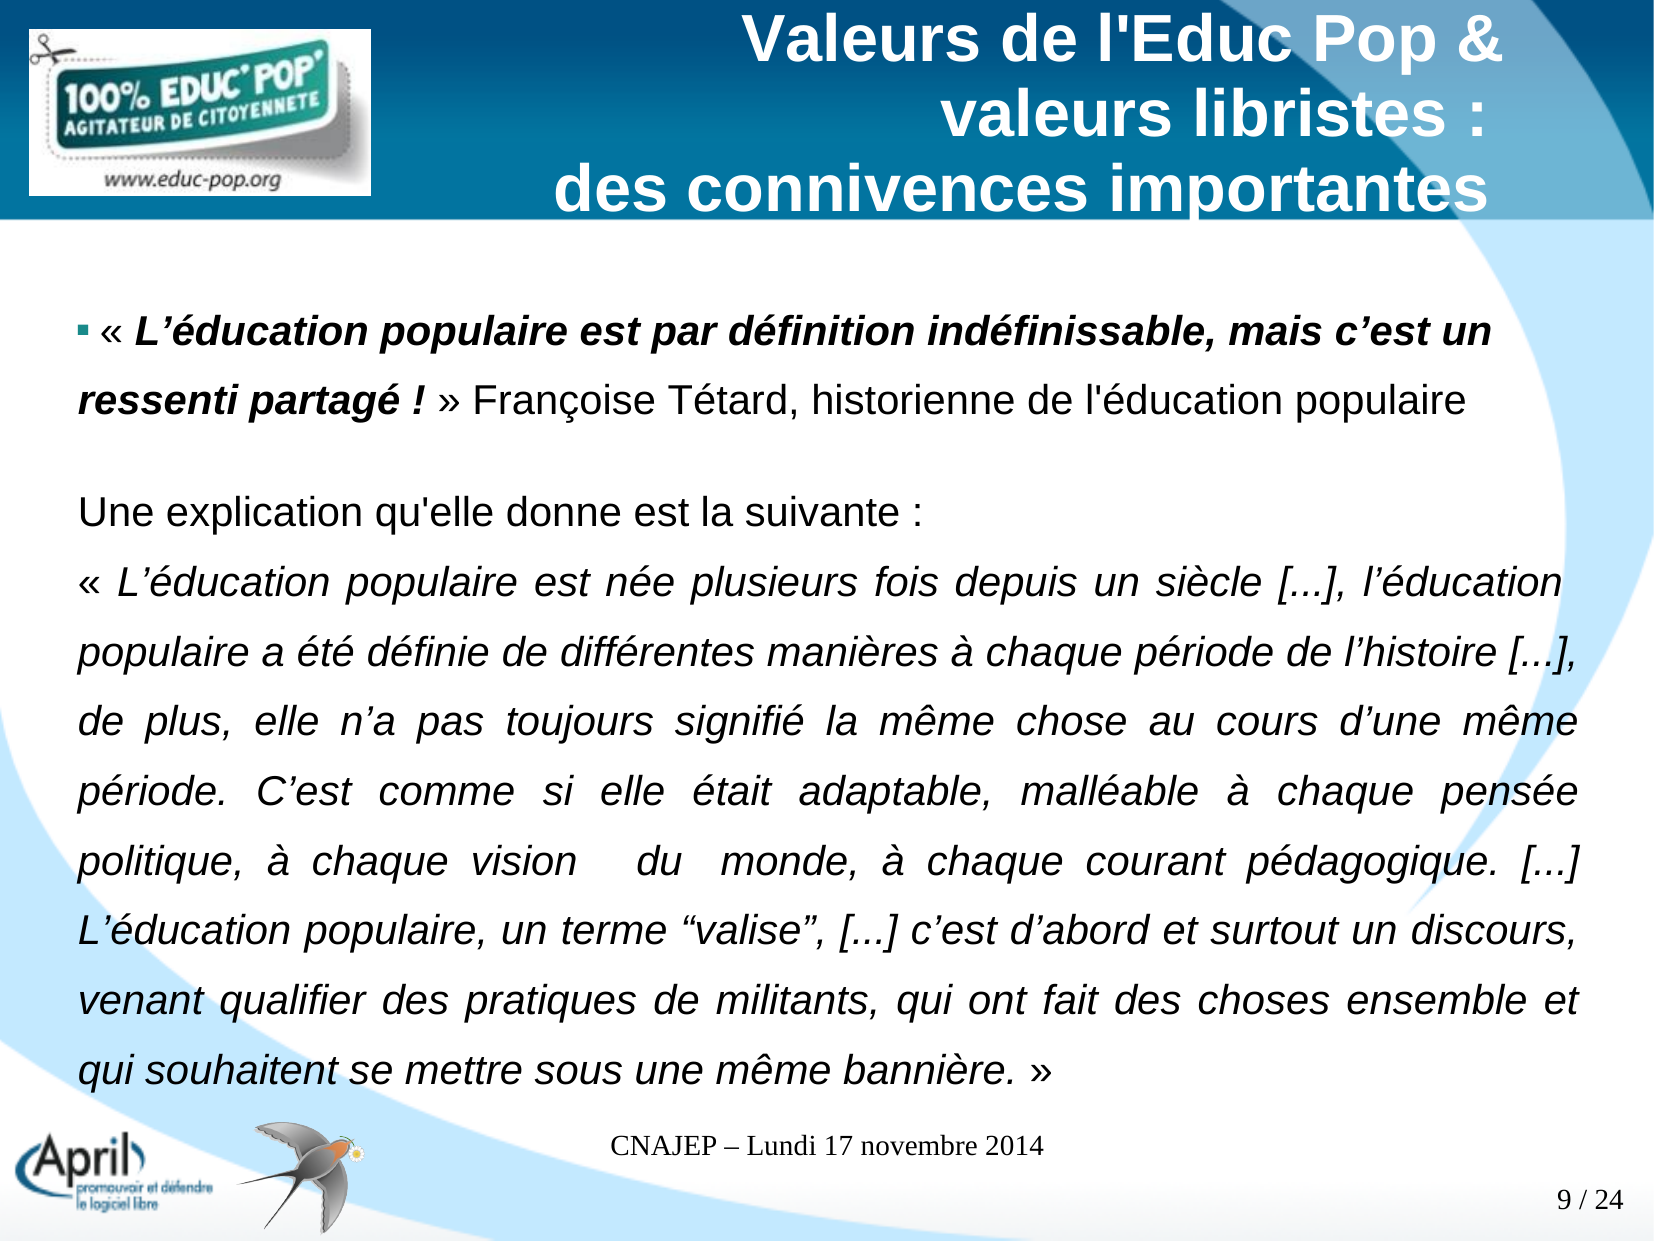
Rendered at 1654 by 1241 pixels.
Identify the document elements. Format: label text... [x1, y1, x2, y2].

title Valeurs de l'Educ Pop & valeurs libristes : des connivences importantes [475, 0, 1569, 226]
picture [0, 0, 1654, 1241]
text_box « L’éducation populaire est par définition indéfinissable, mais c’est un ressenti partagé ! » Françoise Tétard, historienne de l'éducation populaire Une explication qu'elle donne est la suivante : « L’éducation populaire est née plusieurs fois depuis un siècle [...], l’éducation populaire a été définie de différentes manières à chaque période de l’histoire [...], de plus, elle n’a pas toujours signifié la même chose au cours d’une même période. C’est comme si elle était adaptable, malléable à chaque pensée politique, à chaque vision du monde, à chaque courant pédagogique. [...] L’éducation populaire, un terme “valise”, [...] c’est d’abord et surtout un discours, venant qualifier des pratiques de militants, qui ont fait des choses ensemble et qui souhaitent se mettre sous une même bannière. » [63, 276, 1595, 1078]
picture [0, 0, 475, 195]
